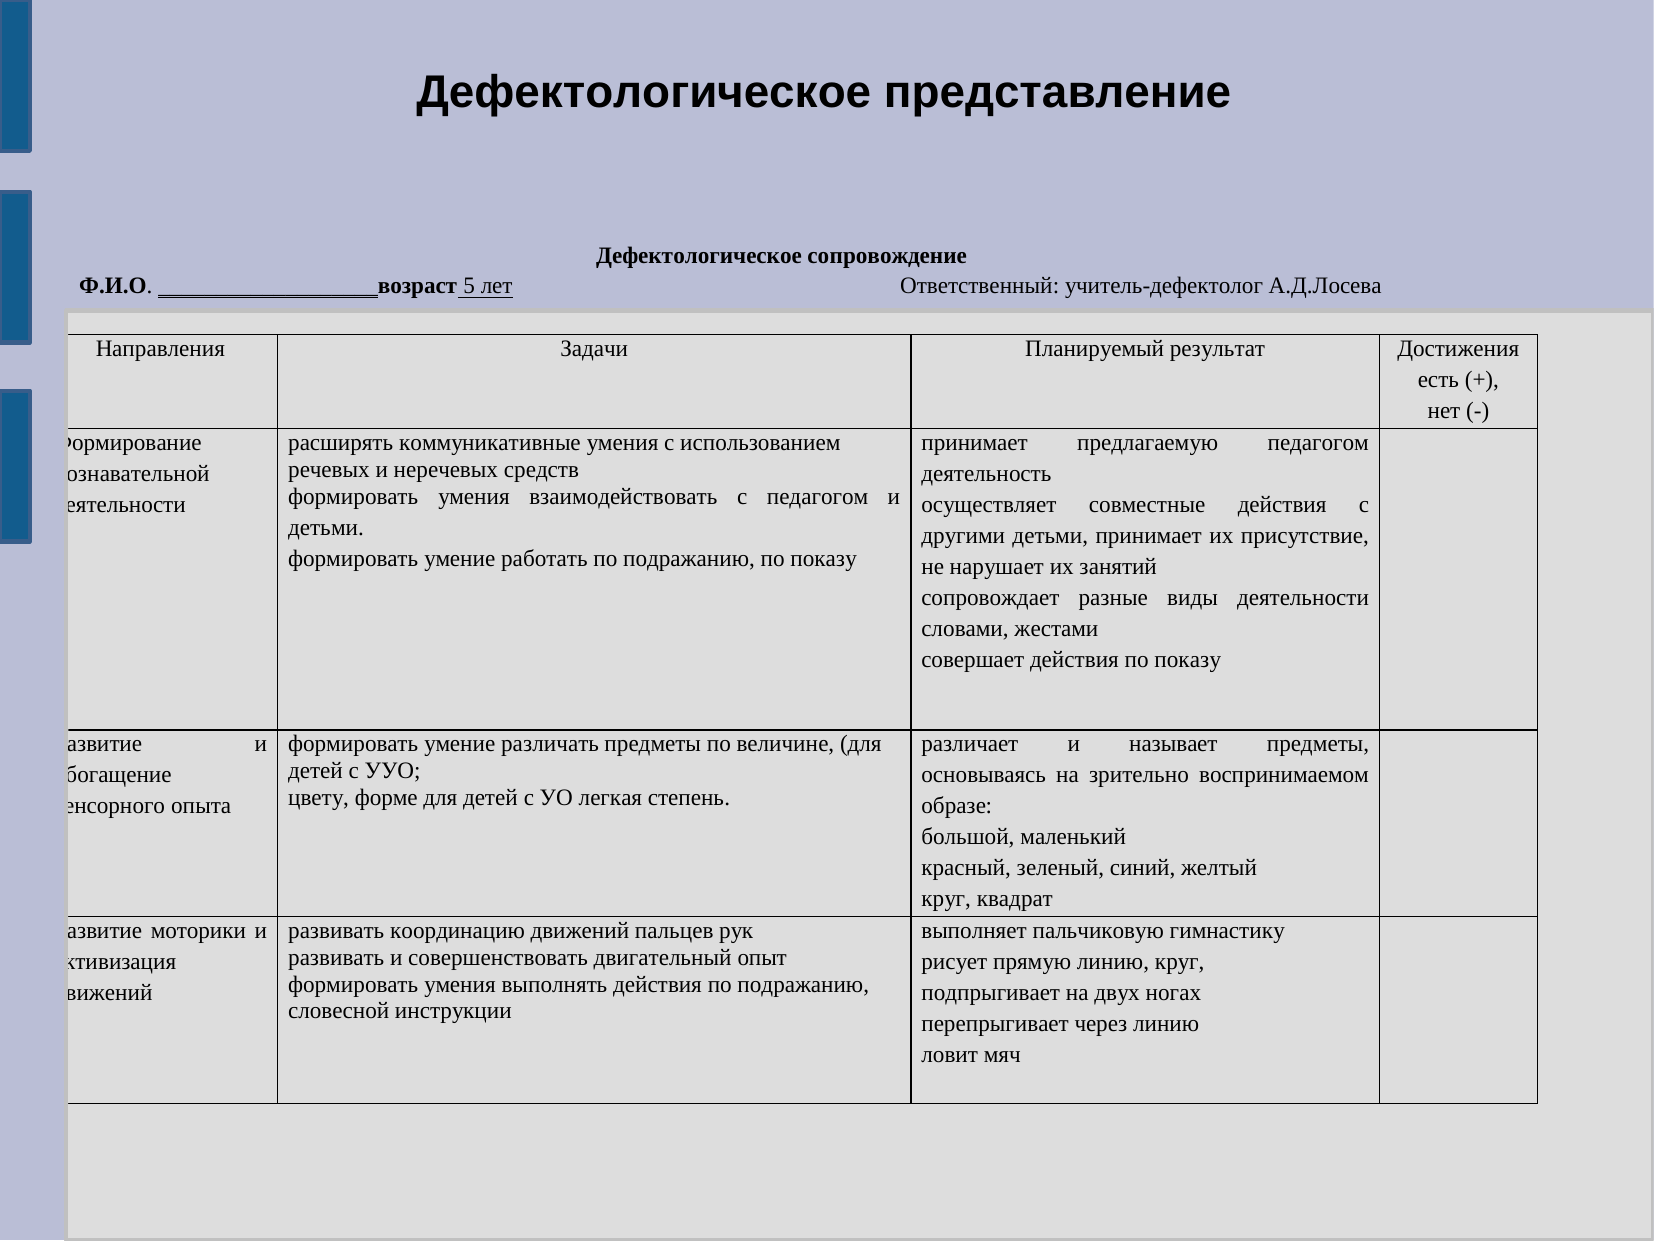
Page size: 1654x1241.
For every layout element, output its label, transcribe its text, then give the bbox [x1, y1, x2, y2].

picture [68, 210, 1563, 1104]
title Дефектологическое представление [118, 59, 1531, 125]
